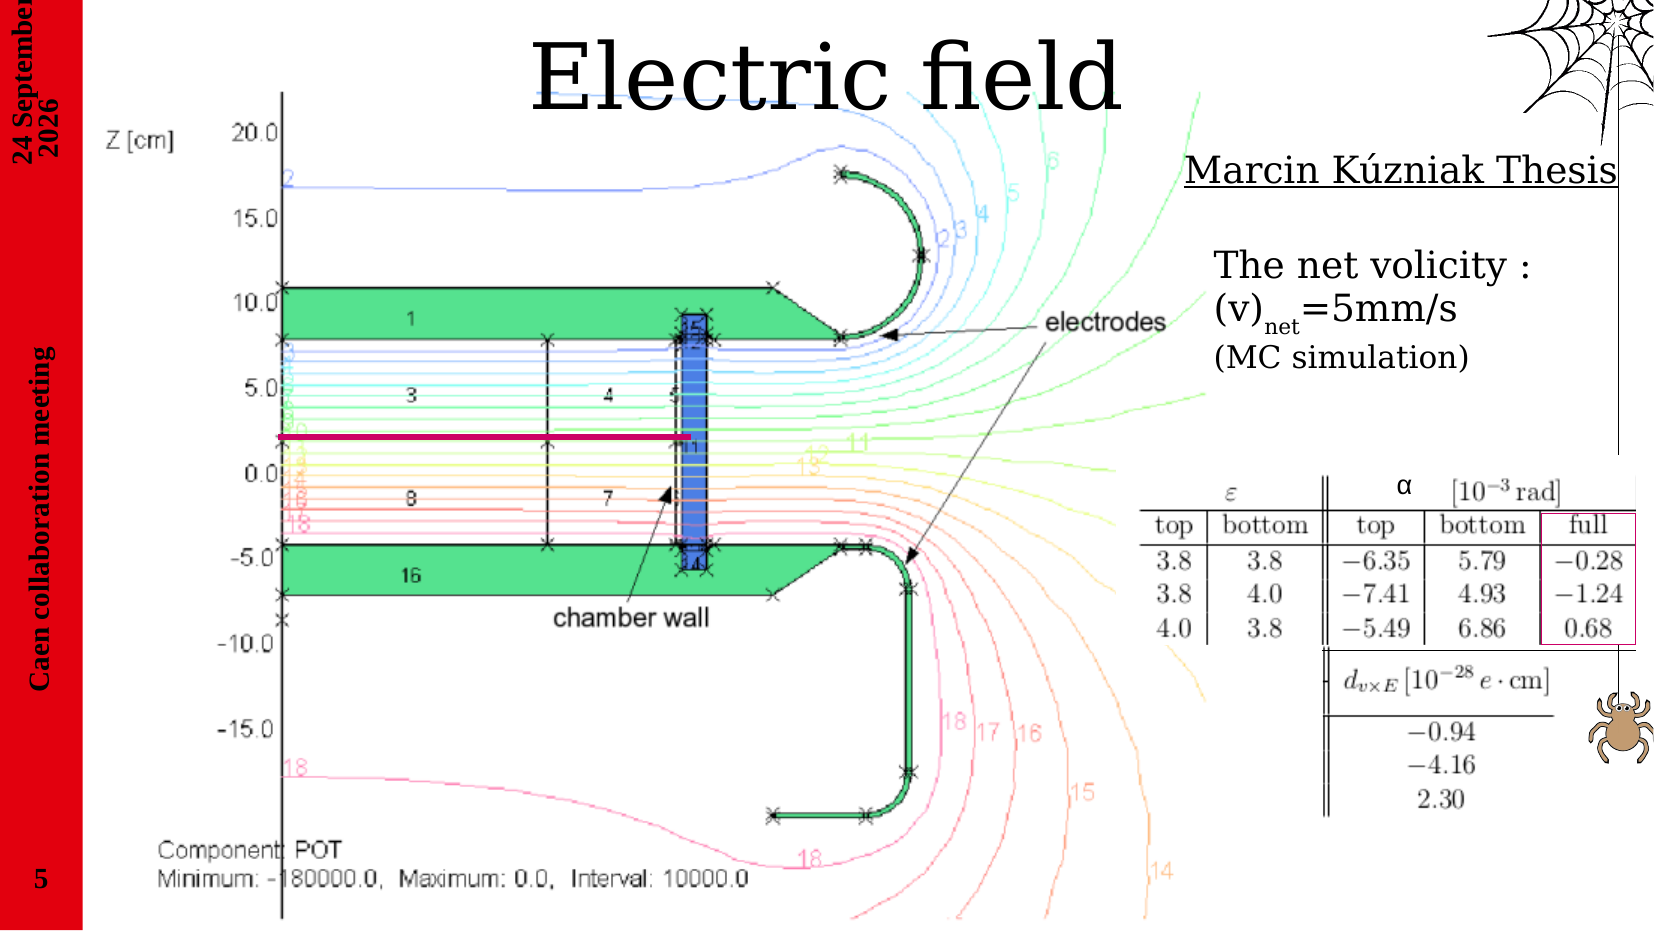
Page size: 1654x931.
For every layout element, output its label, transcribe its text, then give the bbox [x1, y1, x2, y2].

title Electric field [82, 0, 1393, 156]
picture [88, 156, 1654, 931]
text_box Marcin Kúzniak Thesis [1169, 141, 1654, 244]
text_box α [1381, 461, 1453, 508]
picture [1542, 514, 1635, 644]
text_box The net volicity : (v)net=5mm/s (MC simulation) [1198, 244, 1654, 383]
picture [1393, 0, 1654, 154]
